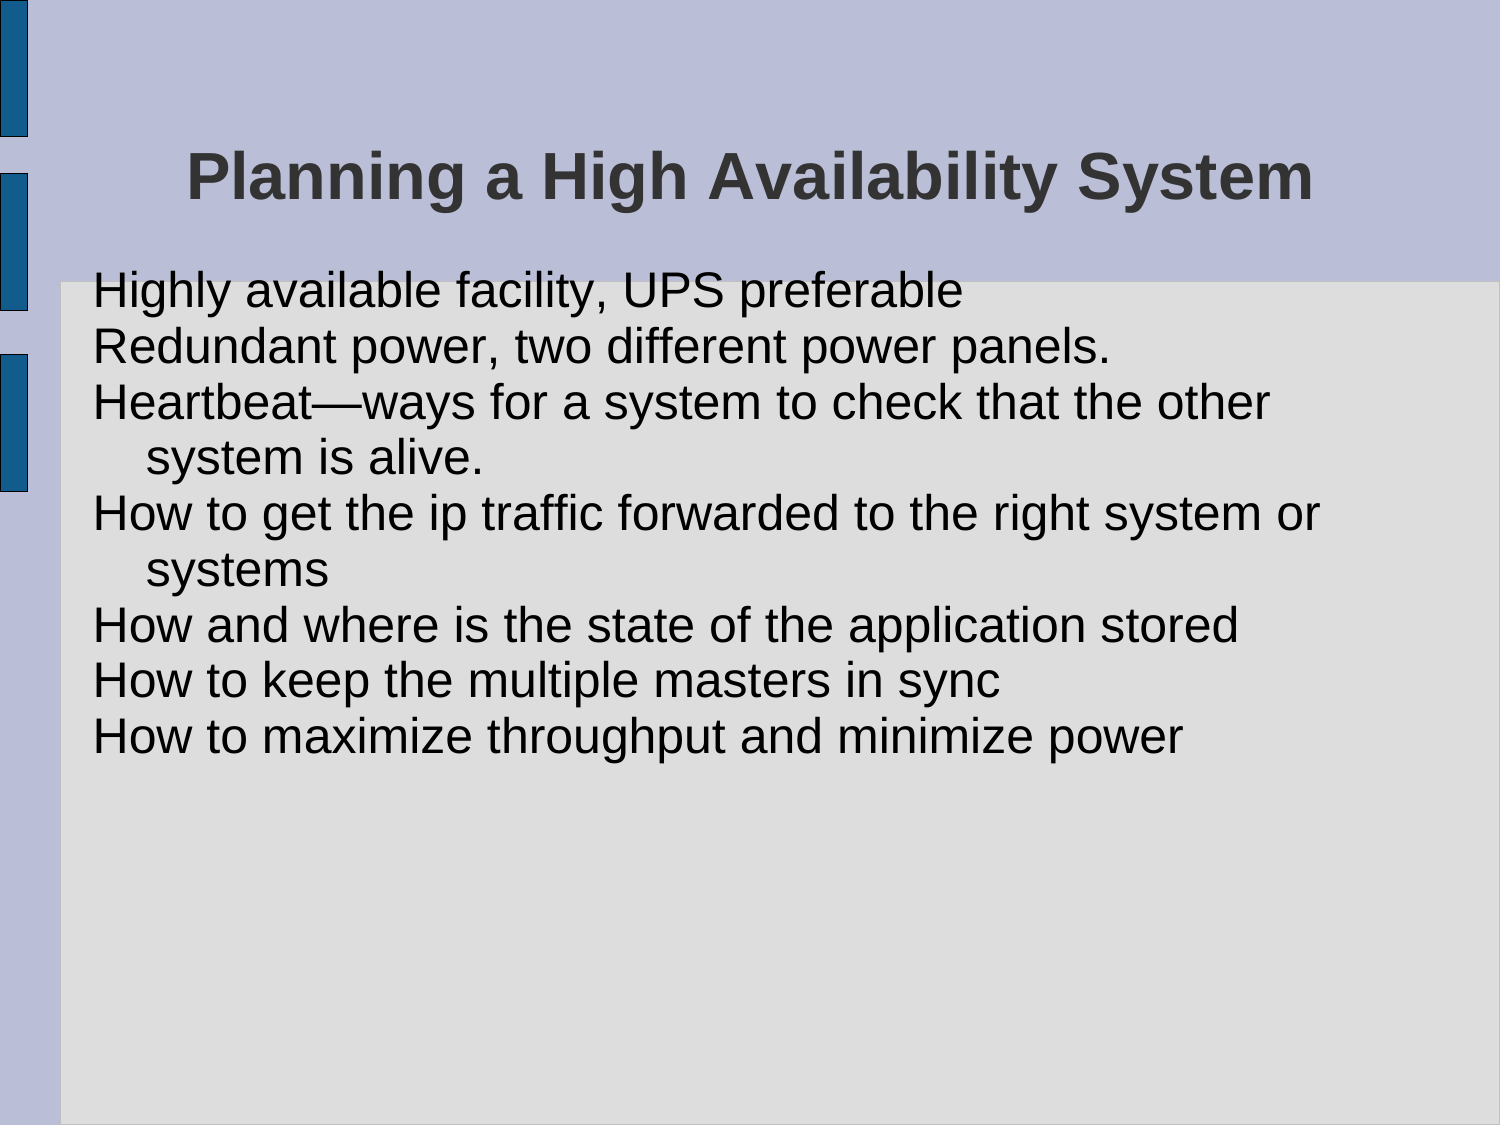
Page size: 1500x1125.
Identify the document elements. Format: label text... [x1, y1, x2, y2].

list Highly available facility, UPS preferable Redundant power, two different power panels. Heartbeat—ways for a system to check that the other system is alive. How to get the ip traffic forwarded to the right system or systems How and where is the state of the application stored How to keep the multiple masters in sync How to maximize throughput and minimize power [75, 262, 1425, 1005]
title Planning a High Availability System [110, 82, 1392, 262]
